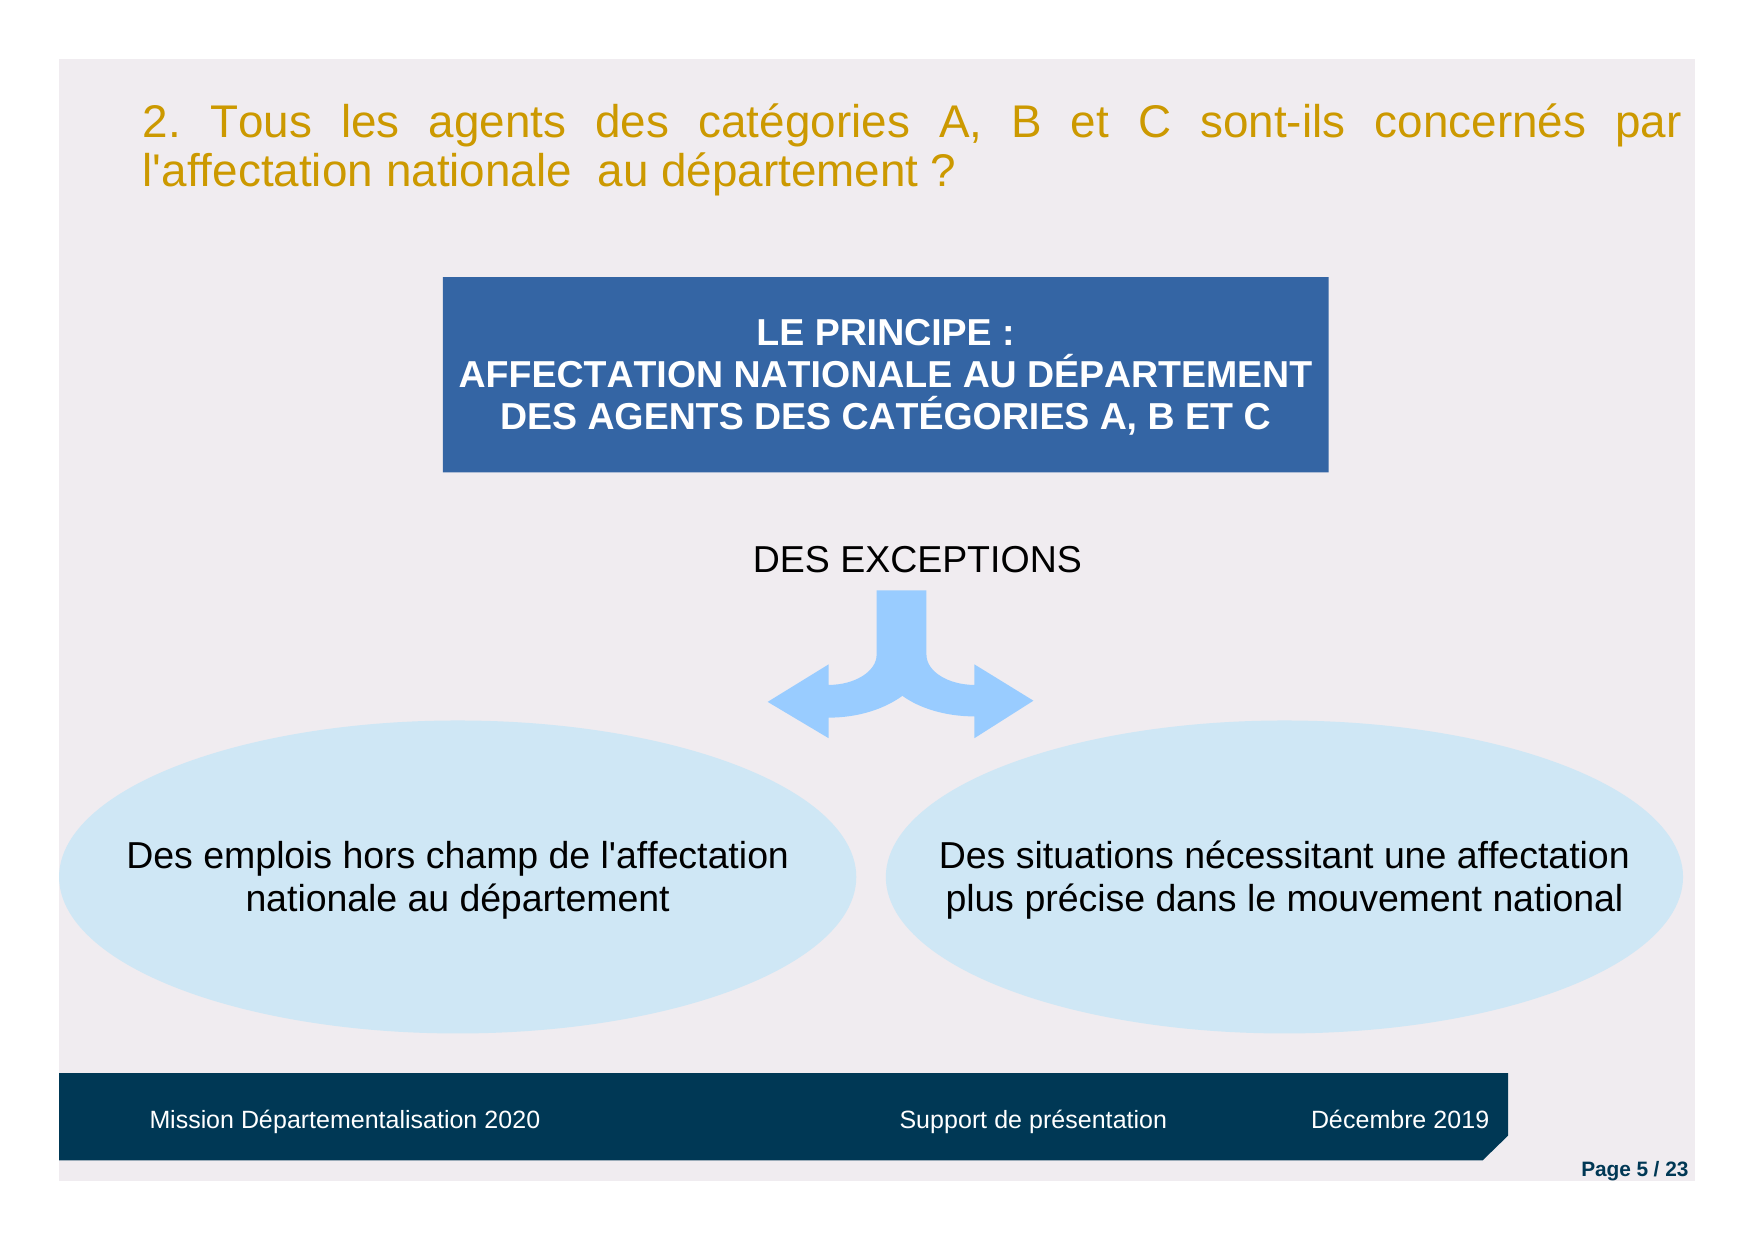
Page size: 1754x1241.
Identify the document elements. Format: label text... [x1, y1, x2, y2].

text_box DES EXCEPTIONS [738, 531, 1098, 589]
text_box LE PRINCIPE : AFFECTATION NATIONALE AU DÉPARTEMENT DES AGENTS DES CATÉGORIES A, B ET C [442, 277, 1329, 473]
title 2. Tous les agents des catégories A, B et C sont-ils concernés par l'affectation nationale au département ? [142, 91, 1684, 203]
text_box [767, 590, 1034, 739]
text_box Des situations nécessitant une affectation plus précise dans le mouvement national [885, 720, 1684, 1034]
text_box Des emplois hors champ de l'affectation nationale au département [59, 720, 857, 1034]
